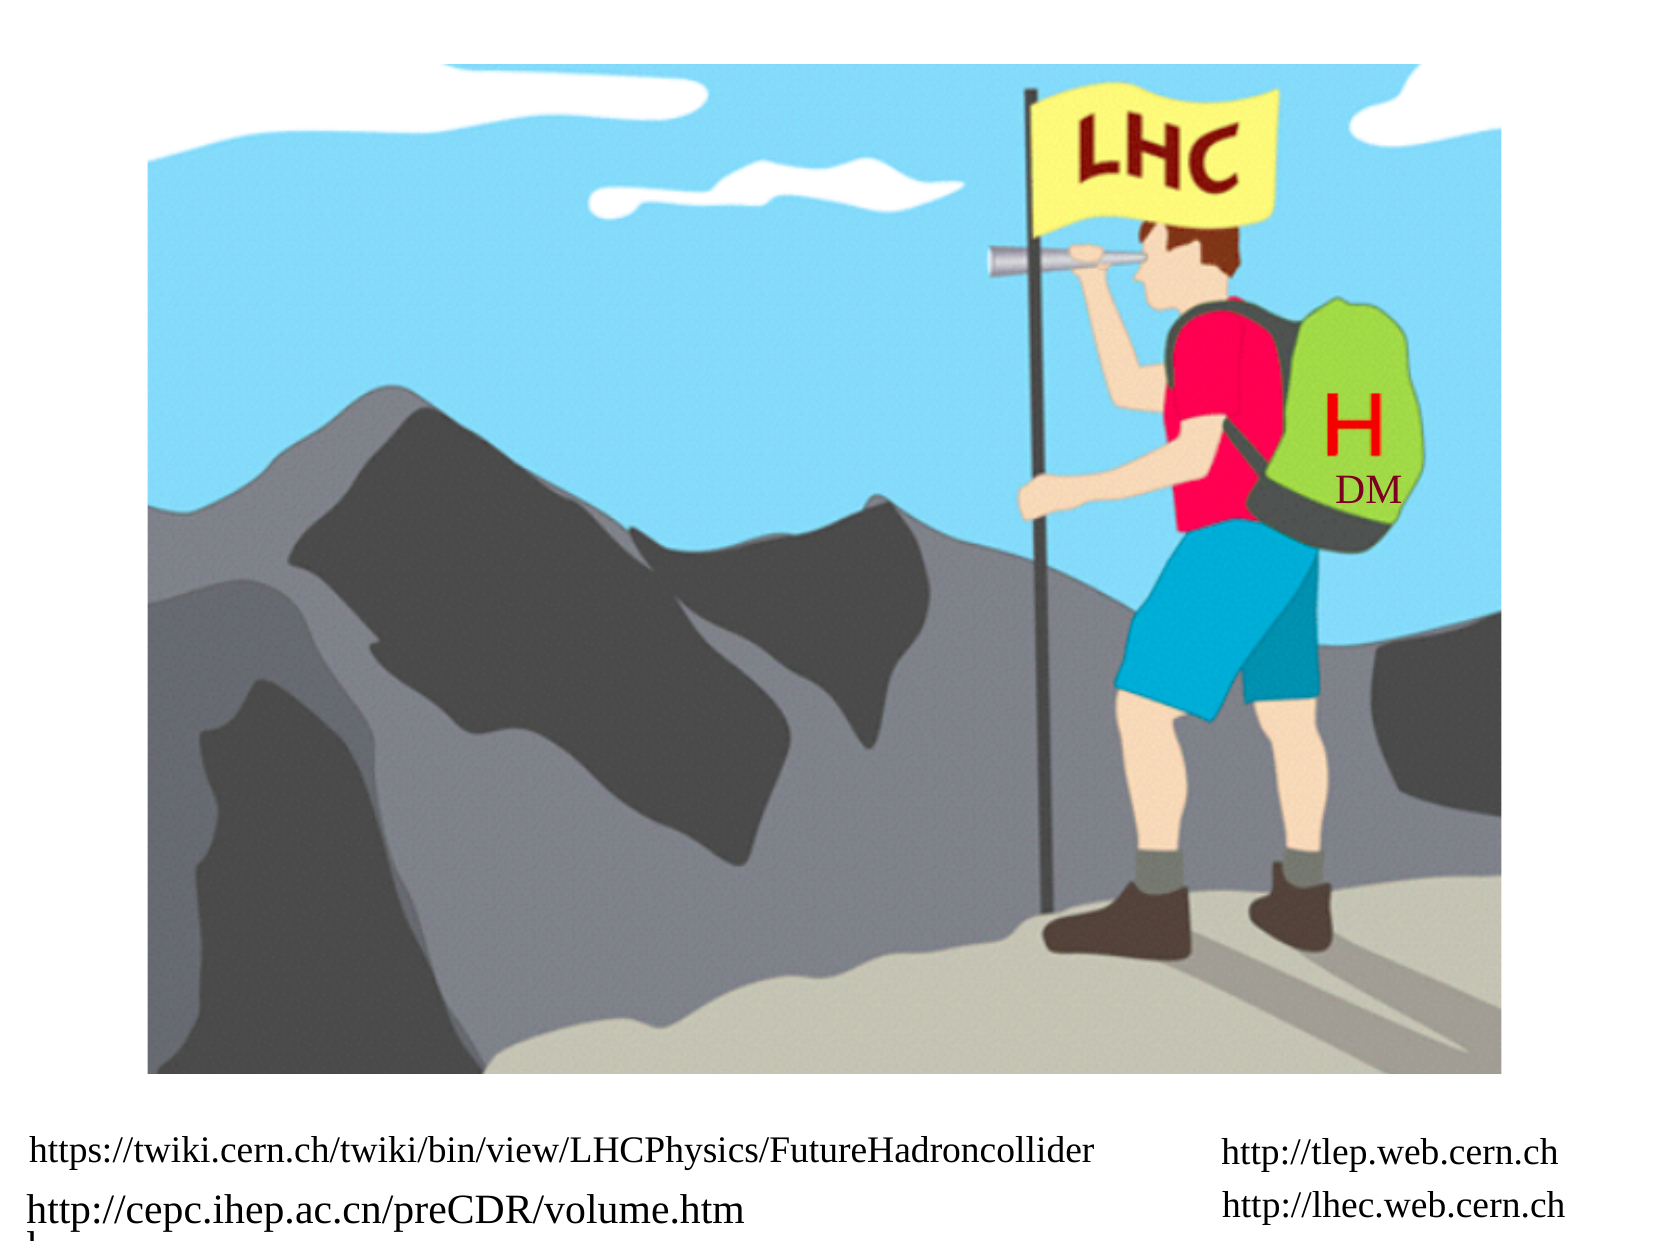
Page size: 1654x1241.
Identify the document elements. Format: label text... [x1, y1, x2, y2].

text_box https://twiki.cern.ch/twiki/bin/view/LHCPhysics/FutureHadroncollider [29, 1129, 1094, 1171]
text_box http://cepc.ihep.ac.cn/preCDR/volume.html [26, 1186, 756, 1233]
text_box DM [1335, 466, 1403, 513]
text_box http://lhec.web.cern.ch [1222, 1184, 1565, 1226]
list [147, 64, 1502, 1074]
text_box http://tlep.web.cern.ch [1221, 1131, 1558, 1173]
